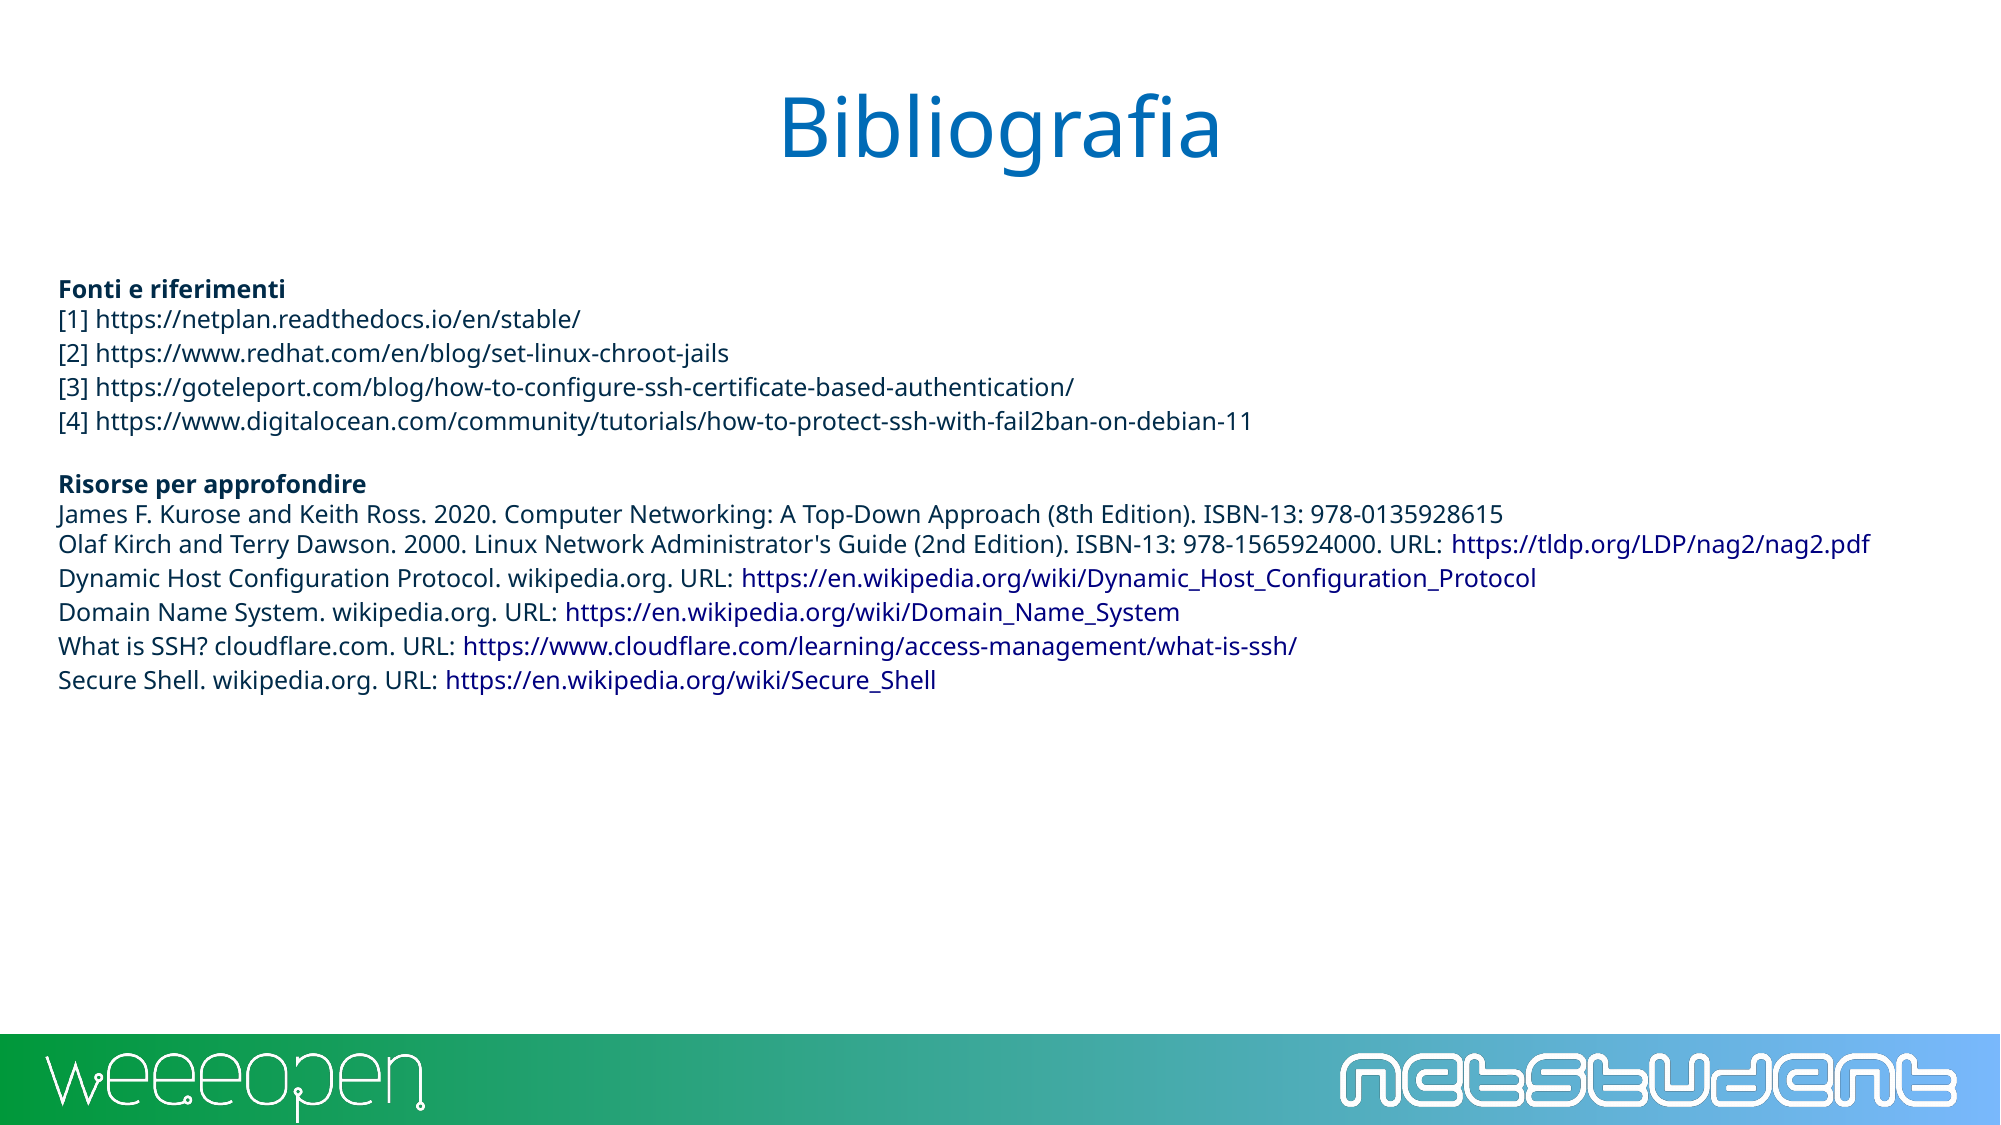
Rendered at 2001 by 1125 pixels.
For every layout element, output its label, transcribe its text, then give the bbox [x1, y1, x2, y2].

text_box [902, 627, 933, 698]
picture [1340, 1053, 1957, 1107]
list Fonti e riferimenti [1] https://netplan.readthedocs.io/en/stable/ [2] https://www.redhat.com/en/blog/set-linux-chroot-jails [3] https://goteleport.com/blog/how-to-configure-ssh-certificate-based-authentication/ [4] https://www.digitalocean.com/community/tutorials/how-to-protect-ssh-with-fail2ban-on-debian-11 Risorse per approfondire James F. Kurose and Keith Ross. 2020. Computer Networking: A Top-Down Approach (8th Edition). ISBN-13: 978-0135928615 Olaf Kirch and Terry Dawson. 2000. Linux Network Administrator's Guide (2nd Edition). ISBN-13: 978-1565924000. URL: https://tldp.org/LDP/nag2/nag2.pdf Dynamic Host Configuration Protocol. wikipedia.org. URL: https://en.wikipedia.org/wiki/Dynamic_Host_Configuration_Protocol Domain Name System. wikipedia.org. URL: https://en.wikipedia.org/wiki/Domain_Name_System What is SSH? cloudflare.com. URL: https://www.cloudflare.com/learning/access-management/what-is-ssh/ Secure Shell. wikipedia.org. URL: https://en.wikipedia.org/wiki/Secure_Shell [43, 265, 1959, 1013]
picture [45, 1053, 425, 1123]
title Bibliografia [43, 77, 1959, 265]
